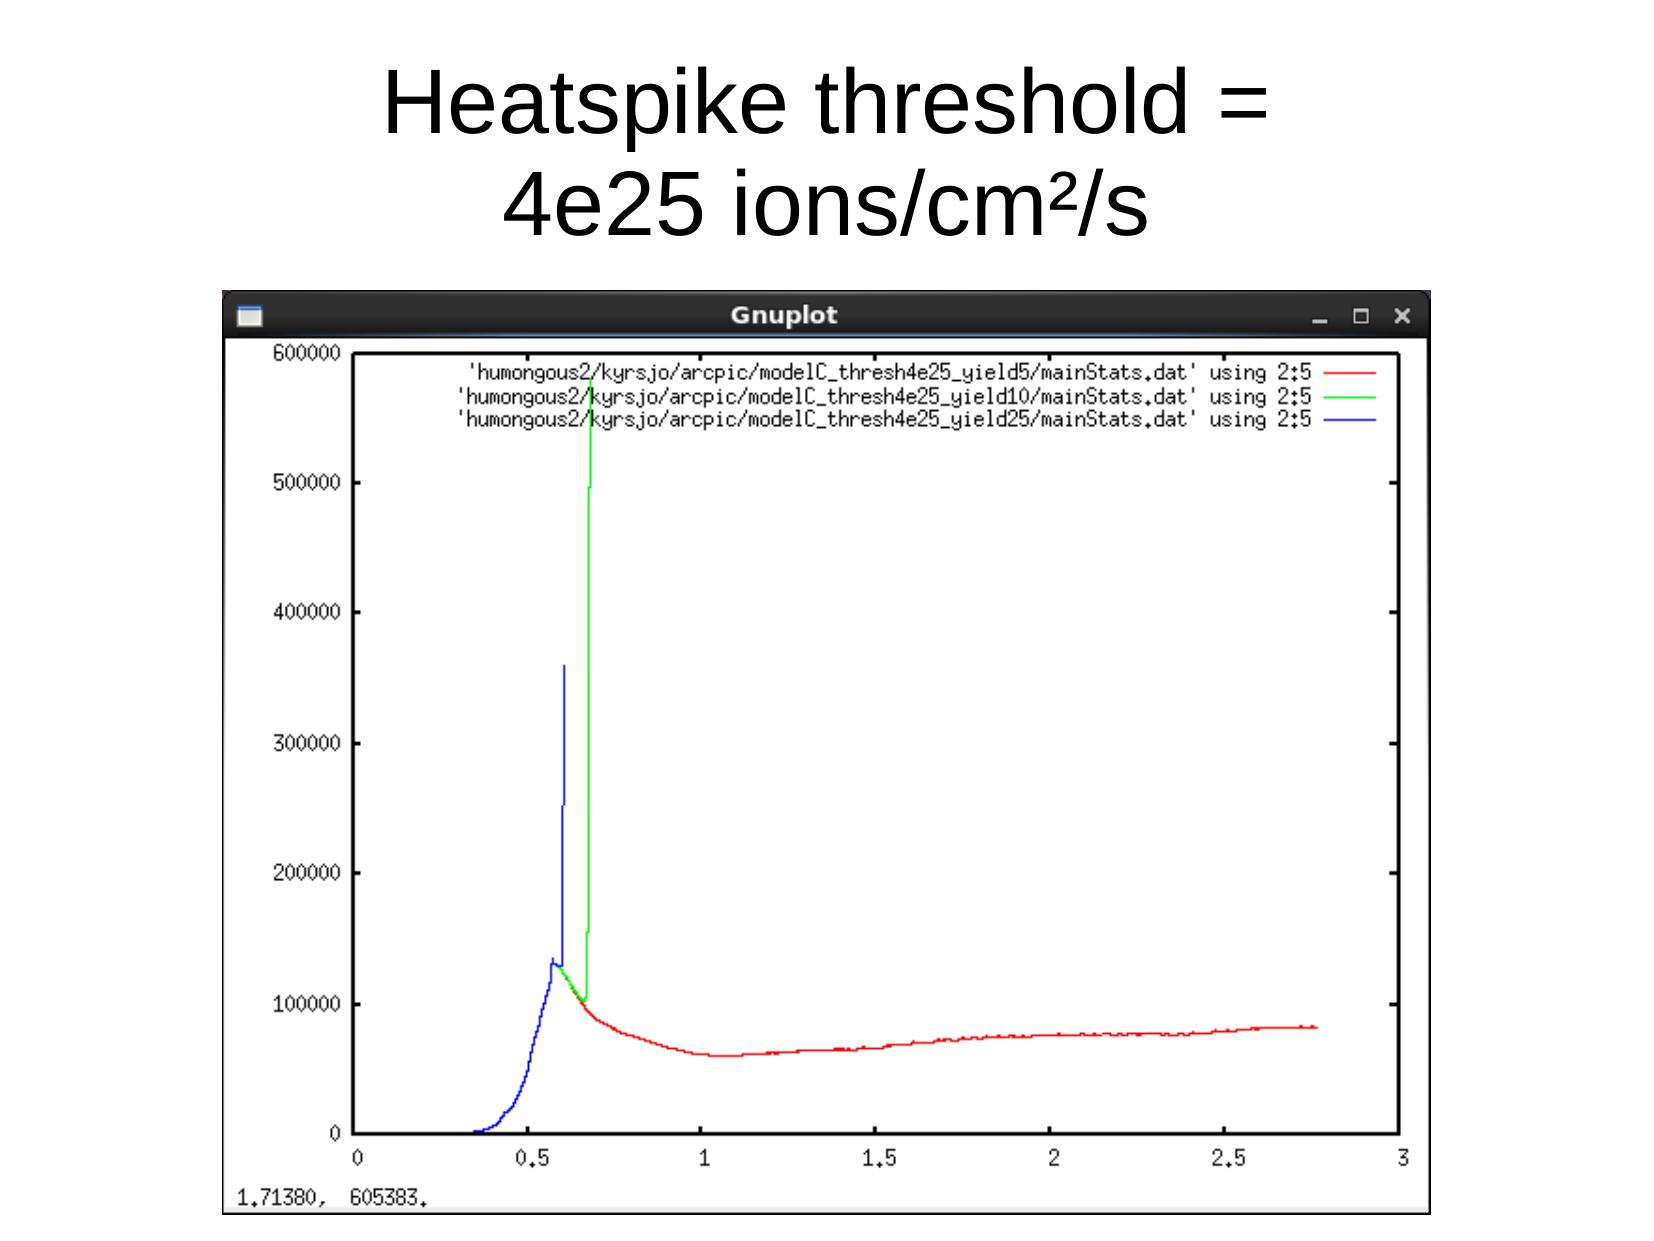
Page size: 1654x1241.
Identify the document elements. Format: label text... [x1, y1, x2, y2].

title Heatspike threshold = 4e25 ions/cm²/s [82, 49, 1571, 257]
picture [222, 290, 1431, 1216]
